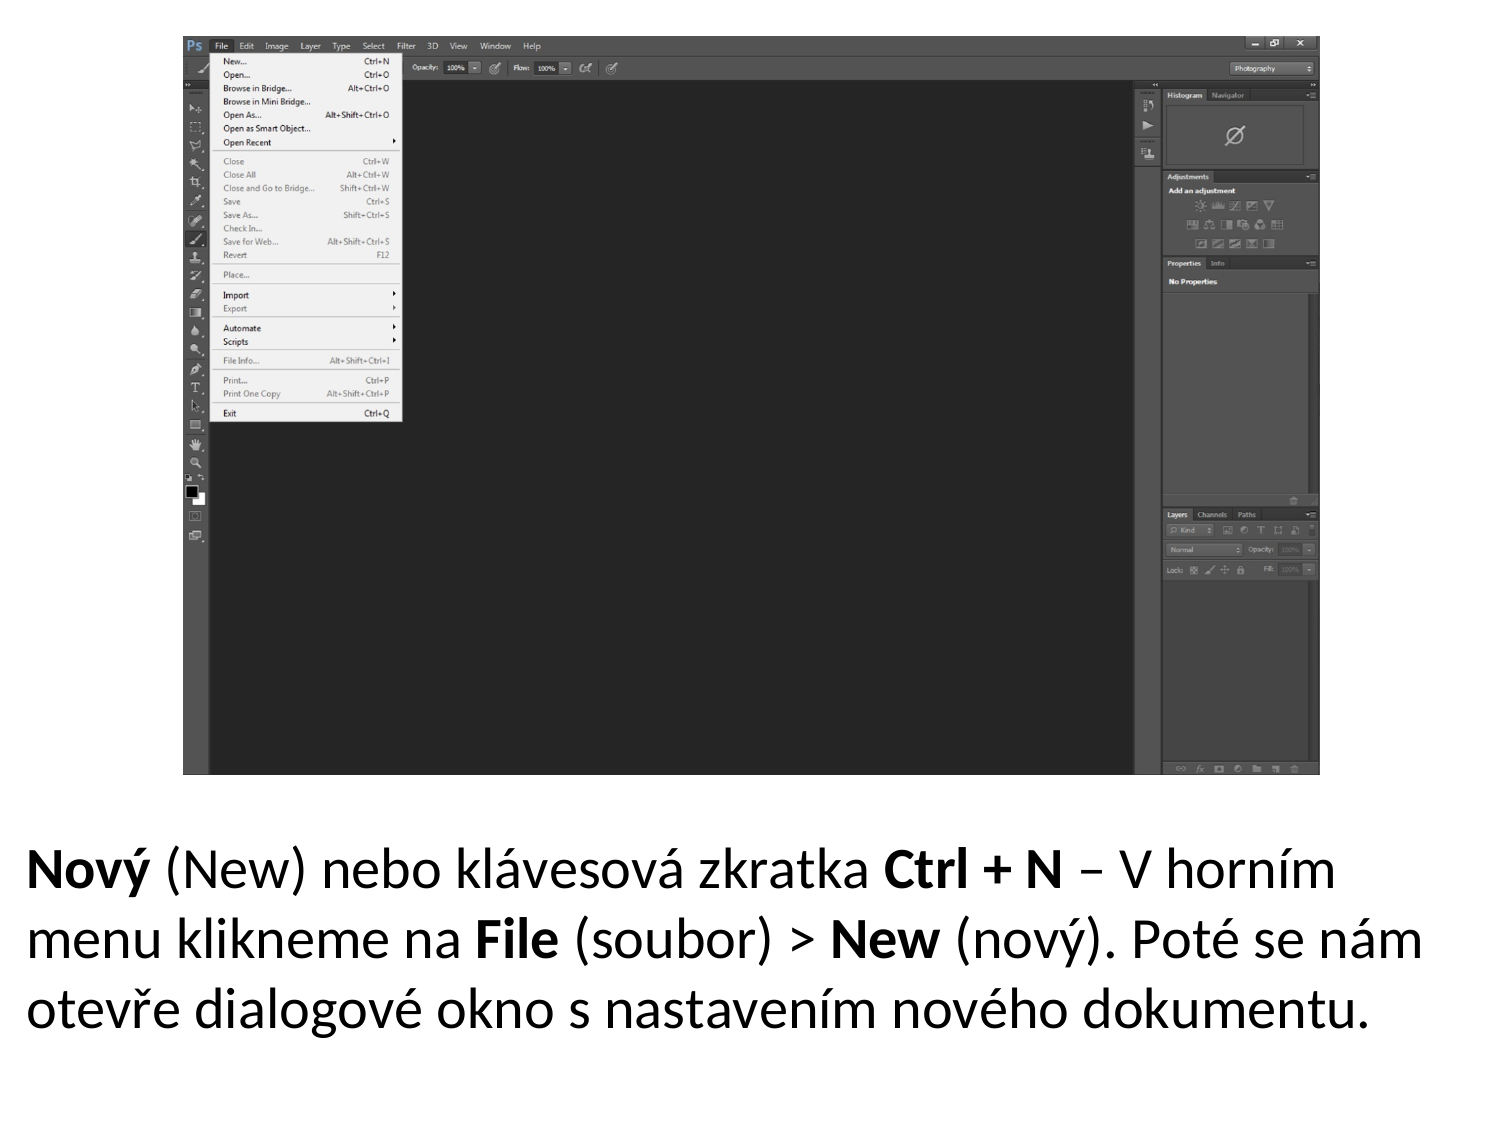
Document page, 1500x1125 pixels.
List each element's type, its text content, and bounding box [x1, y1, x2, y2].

picture [183, 36, 1320, 775]
text_box Nový (New) nebo klávesová zkratka Ctrl + N – V horním menu klikneme na File (soubor) > New (nový). Poté se nám otevře dialogové okno s nastavením nového dokumentu. [11, 822, 1483, 1048]
